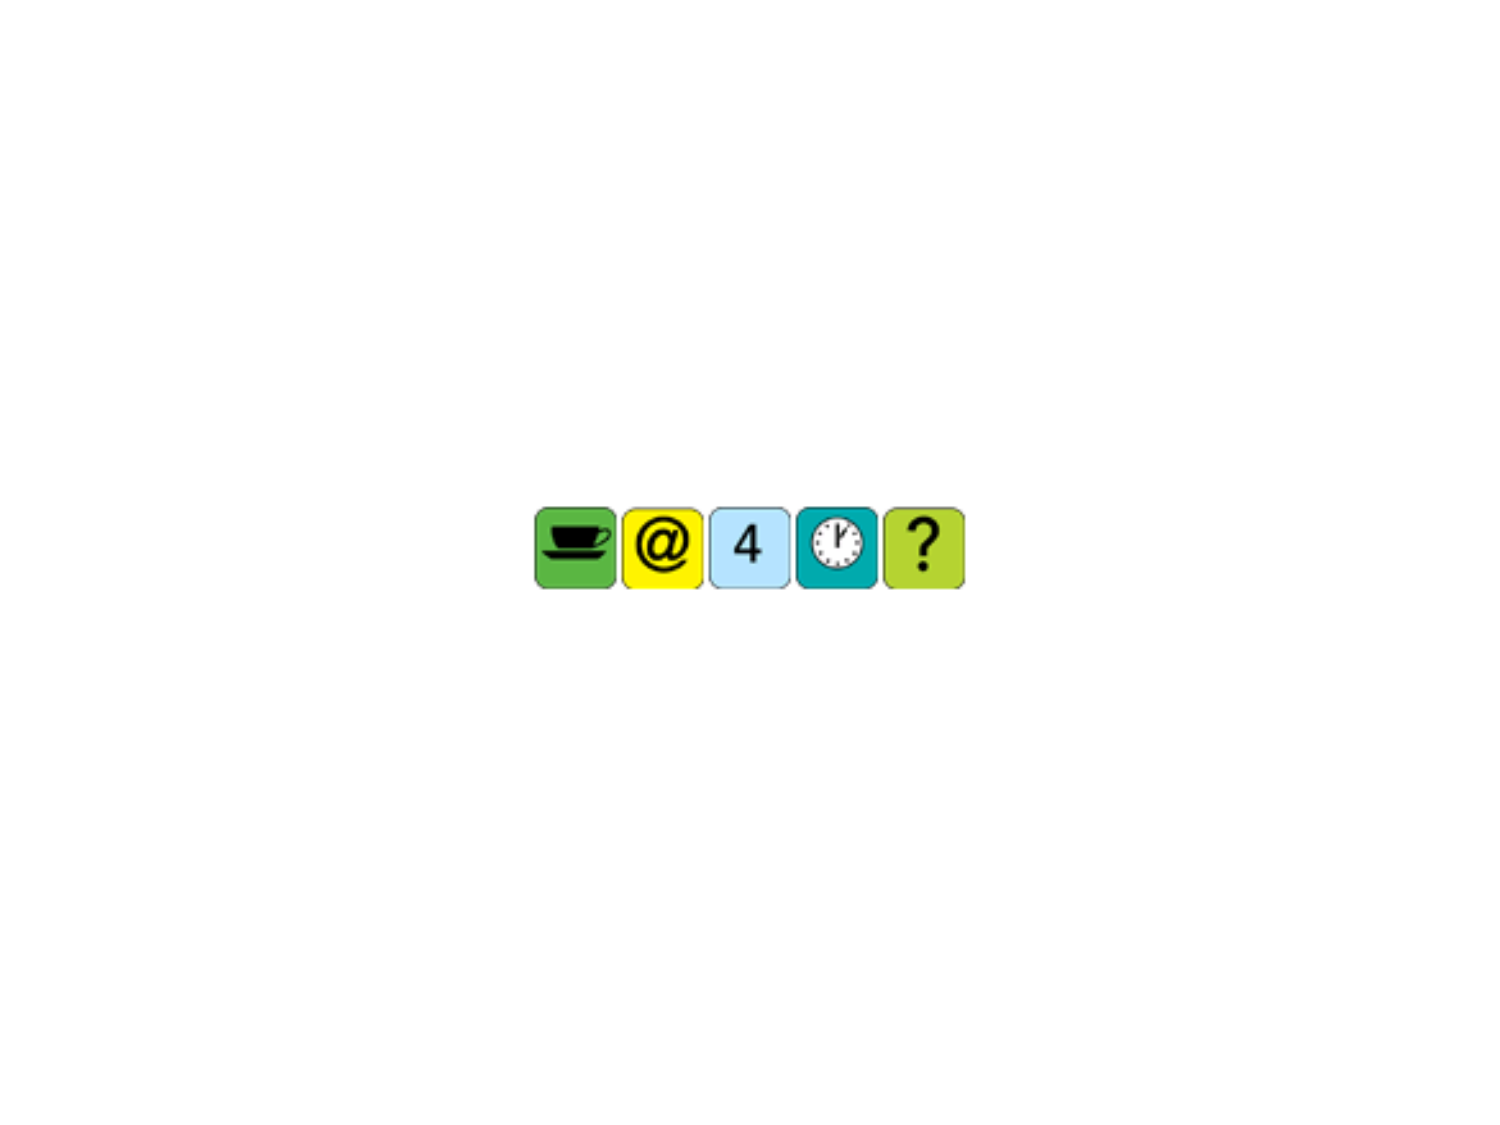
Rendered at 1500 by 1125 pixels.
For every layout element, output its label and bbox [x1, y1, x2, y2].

picture [525, 500, 976, 601]
